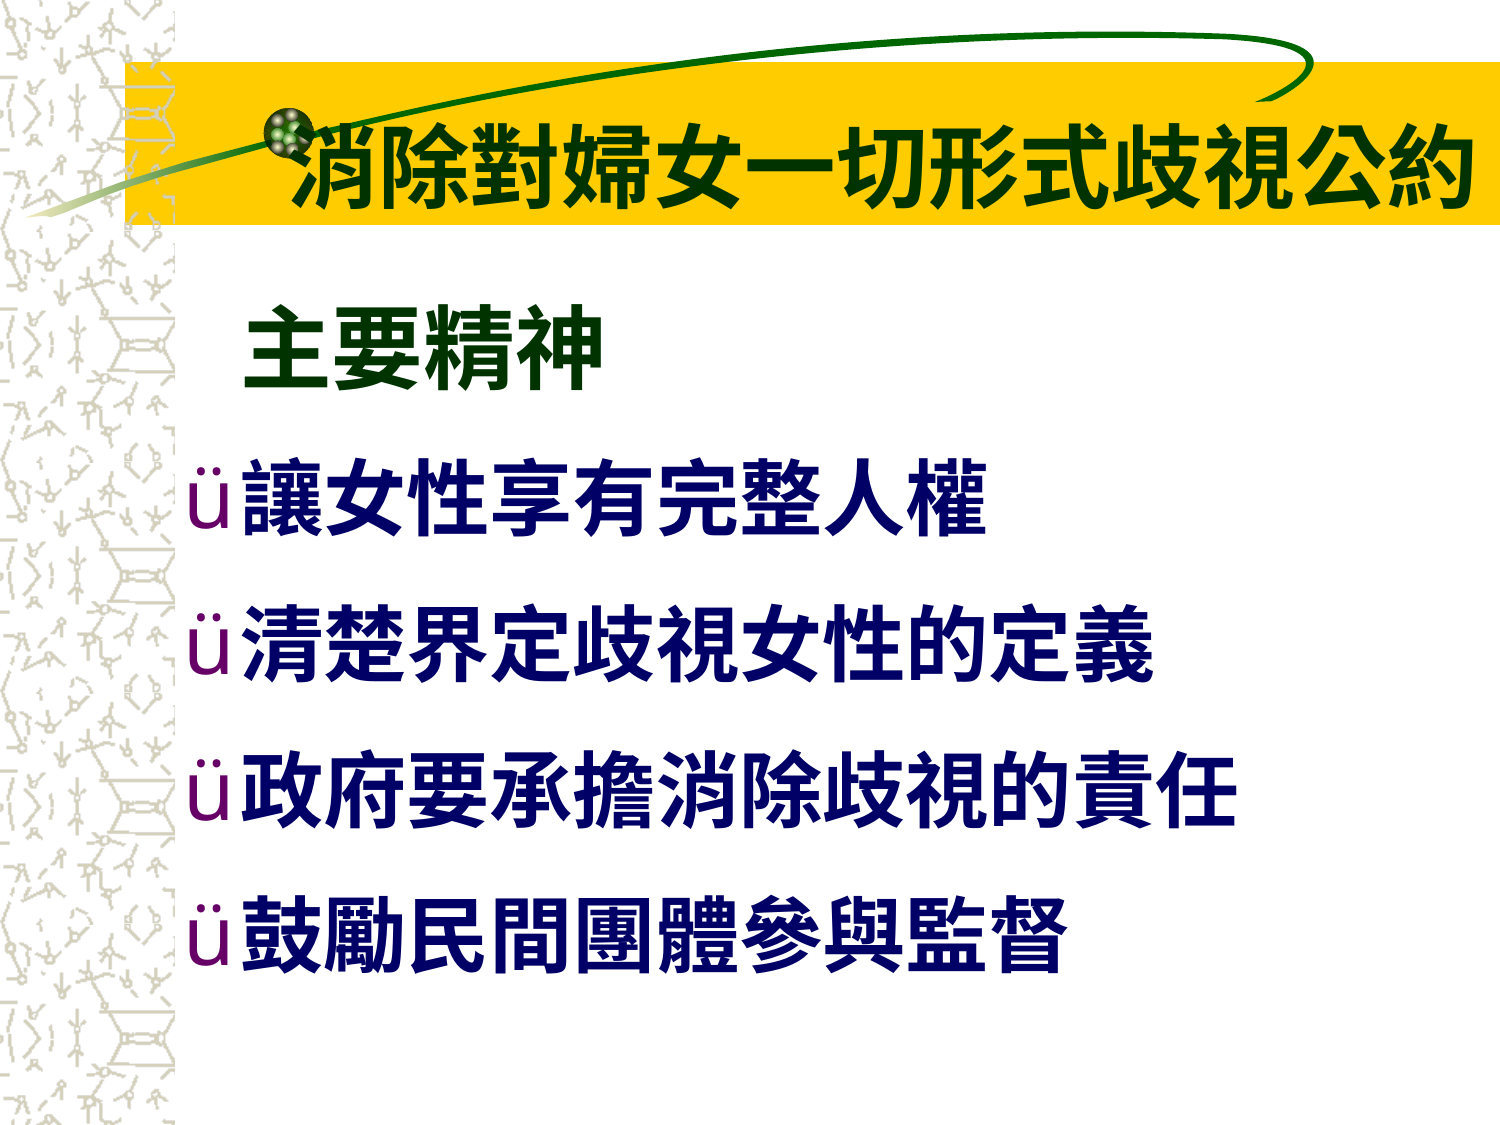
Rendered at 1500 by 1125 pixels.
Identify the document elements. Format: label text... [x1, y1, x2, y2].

title 消除對婦女一切形式歧視公約 [265, 101, 1500, 255]
list 主要精神 讓女性享有完整人權 清楚界定歧視女性的定義 政府要承擔消除歧視的責任 鼓勵民間團體參與監督 [168, 255, 1500, 1075]
